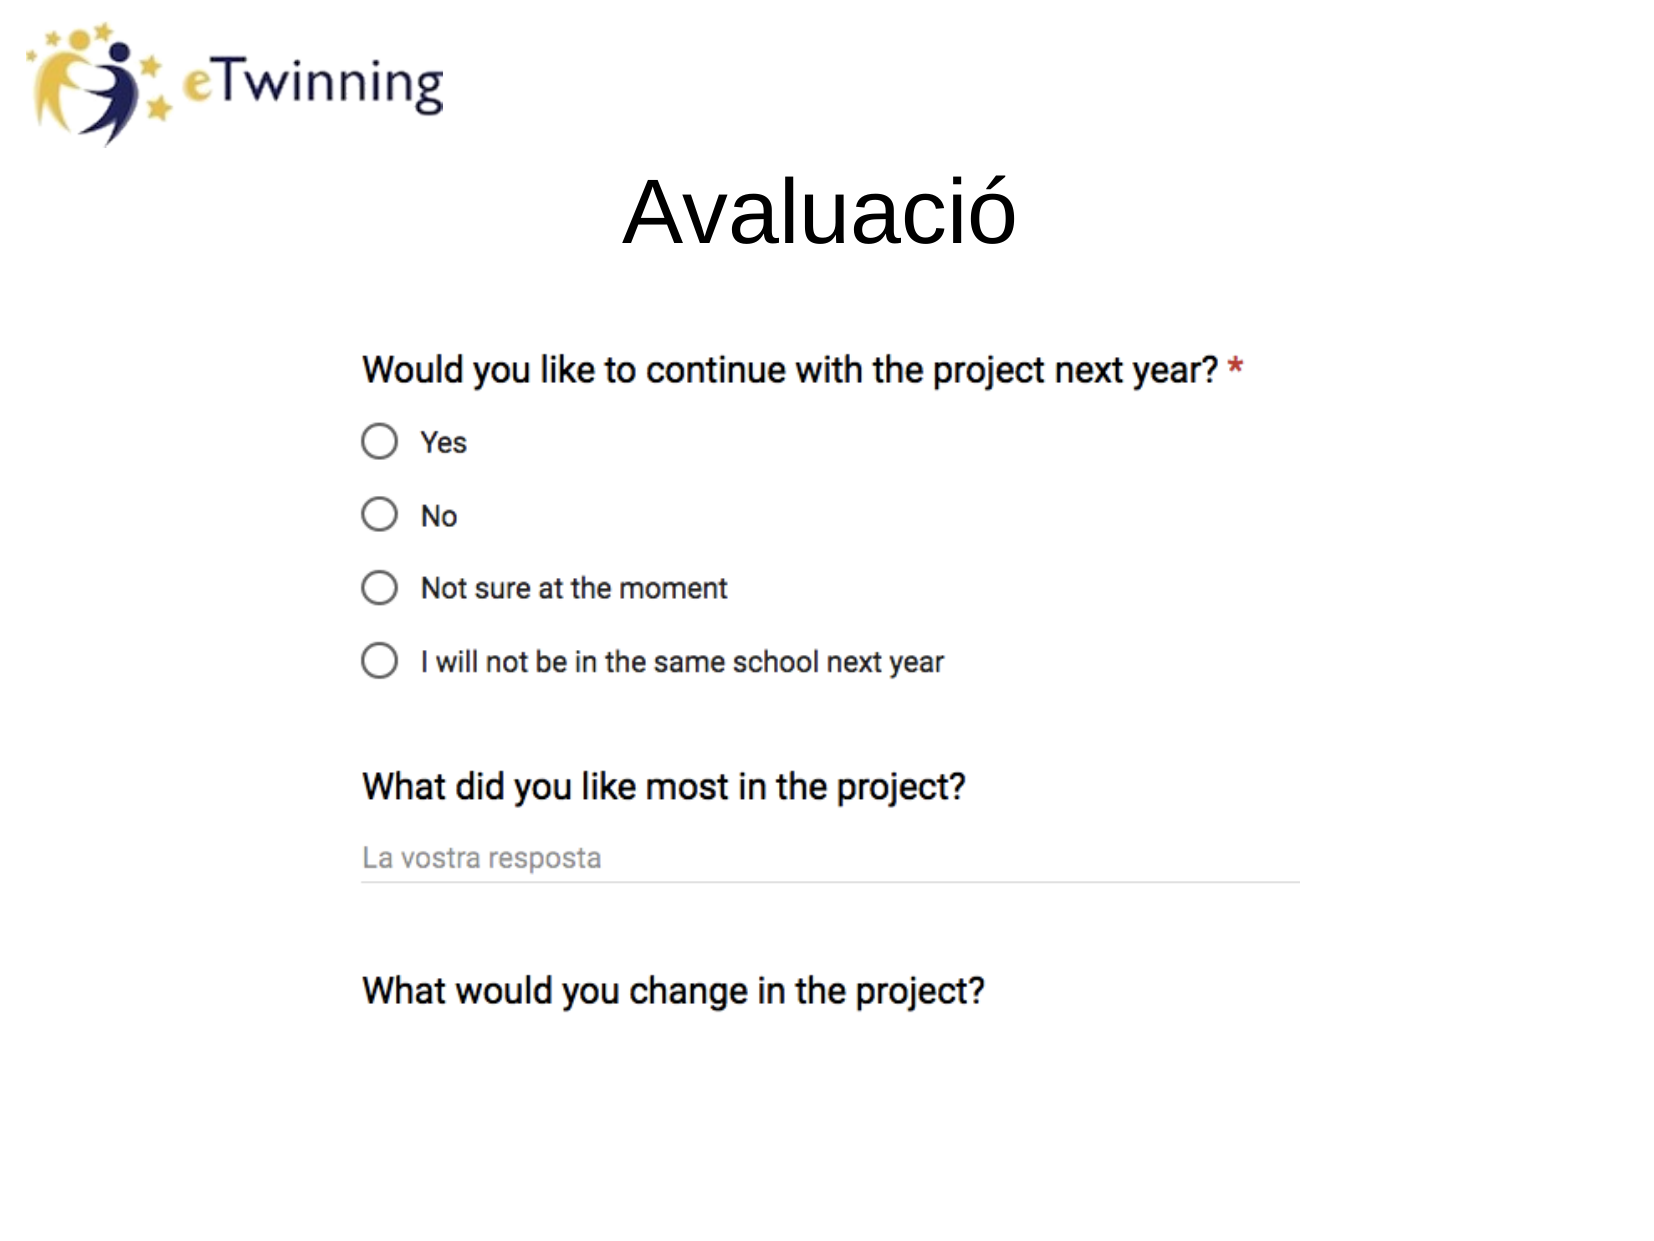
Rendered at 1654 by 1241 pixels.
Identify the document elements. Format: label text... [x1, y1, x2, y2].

picture [26, 20, 443, 148]
picture [328, 331, 1300, 1034]
title Avaluació [76, 127, 1565, 296]
